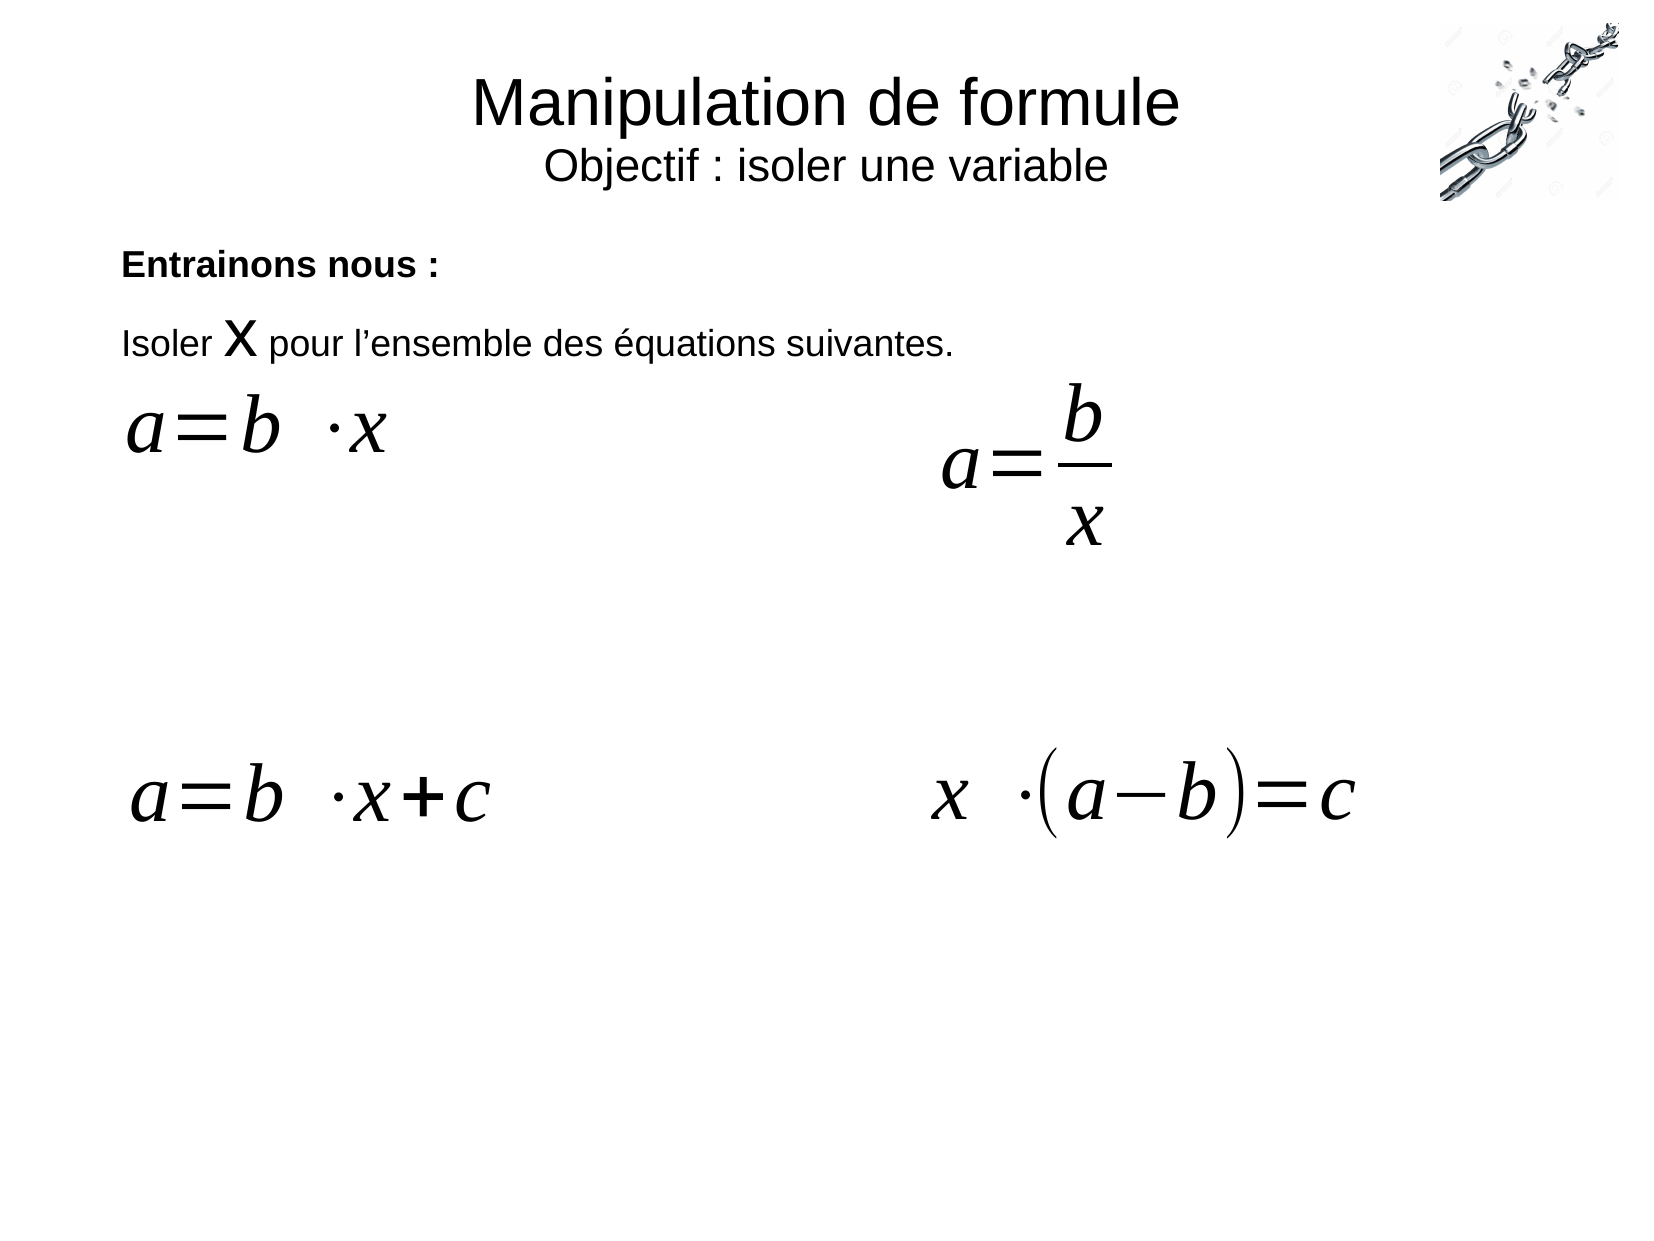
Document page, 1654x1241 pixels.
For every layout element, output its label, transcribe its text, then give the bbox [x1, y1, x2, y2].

chart [921, 744, 1366, 840]
picture [1440, 23, 1619, 201]
title Manipulation de formule Objectif : isoler une variable [82, 47, 1571, 210]
chart [933, 366, 1122, 564]
chart [121, 746, 502, 839]
chart [118, 377, 398, 471]
text_box Entrainons nous : Isoler x pour l’ensemble des équations suivantes. [106, 236, 1512, 416]
